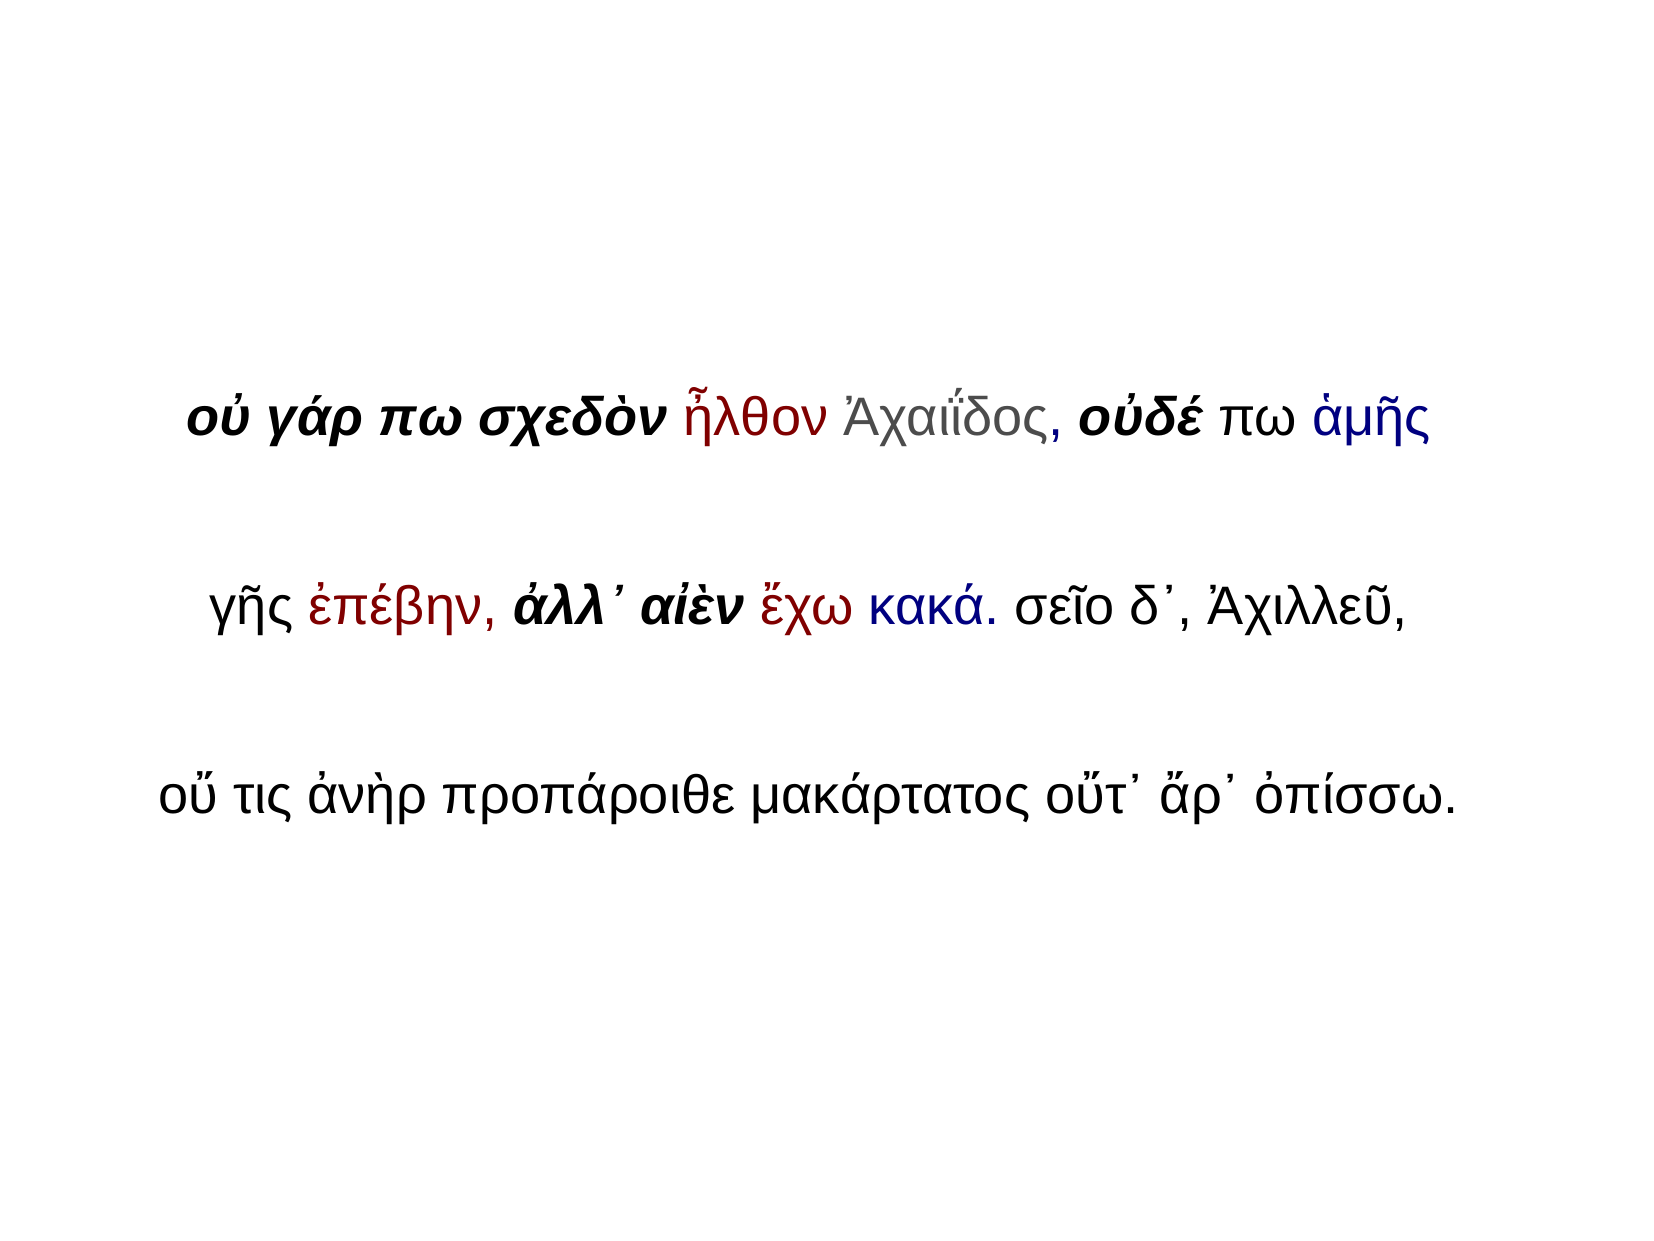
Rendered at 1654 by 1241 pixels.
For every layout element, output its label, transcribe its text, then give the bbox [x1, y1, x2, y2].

subtitle οὐ γάρ πω σχεδὸν ἦλθον Ἀχαιΐδος, οὐδέ πω ἁμῆς γῆς ἐπέβην, ἀλλ᾽ αἰὲν ἔχω κακά. σεῖο δ᾽, Ἀχιλλεῦ, οὔ τις ἀνὴρ προπάροιθε μακάρτατος οὔτ᾽ ἄρ᾽ ὀπίσσω. [47, 290, 1571, 1010]
